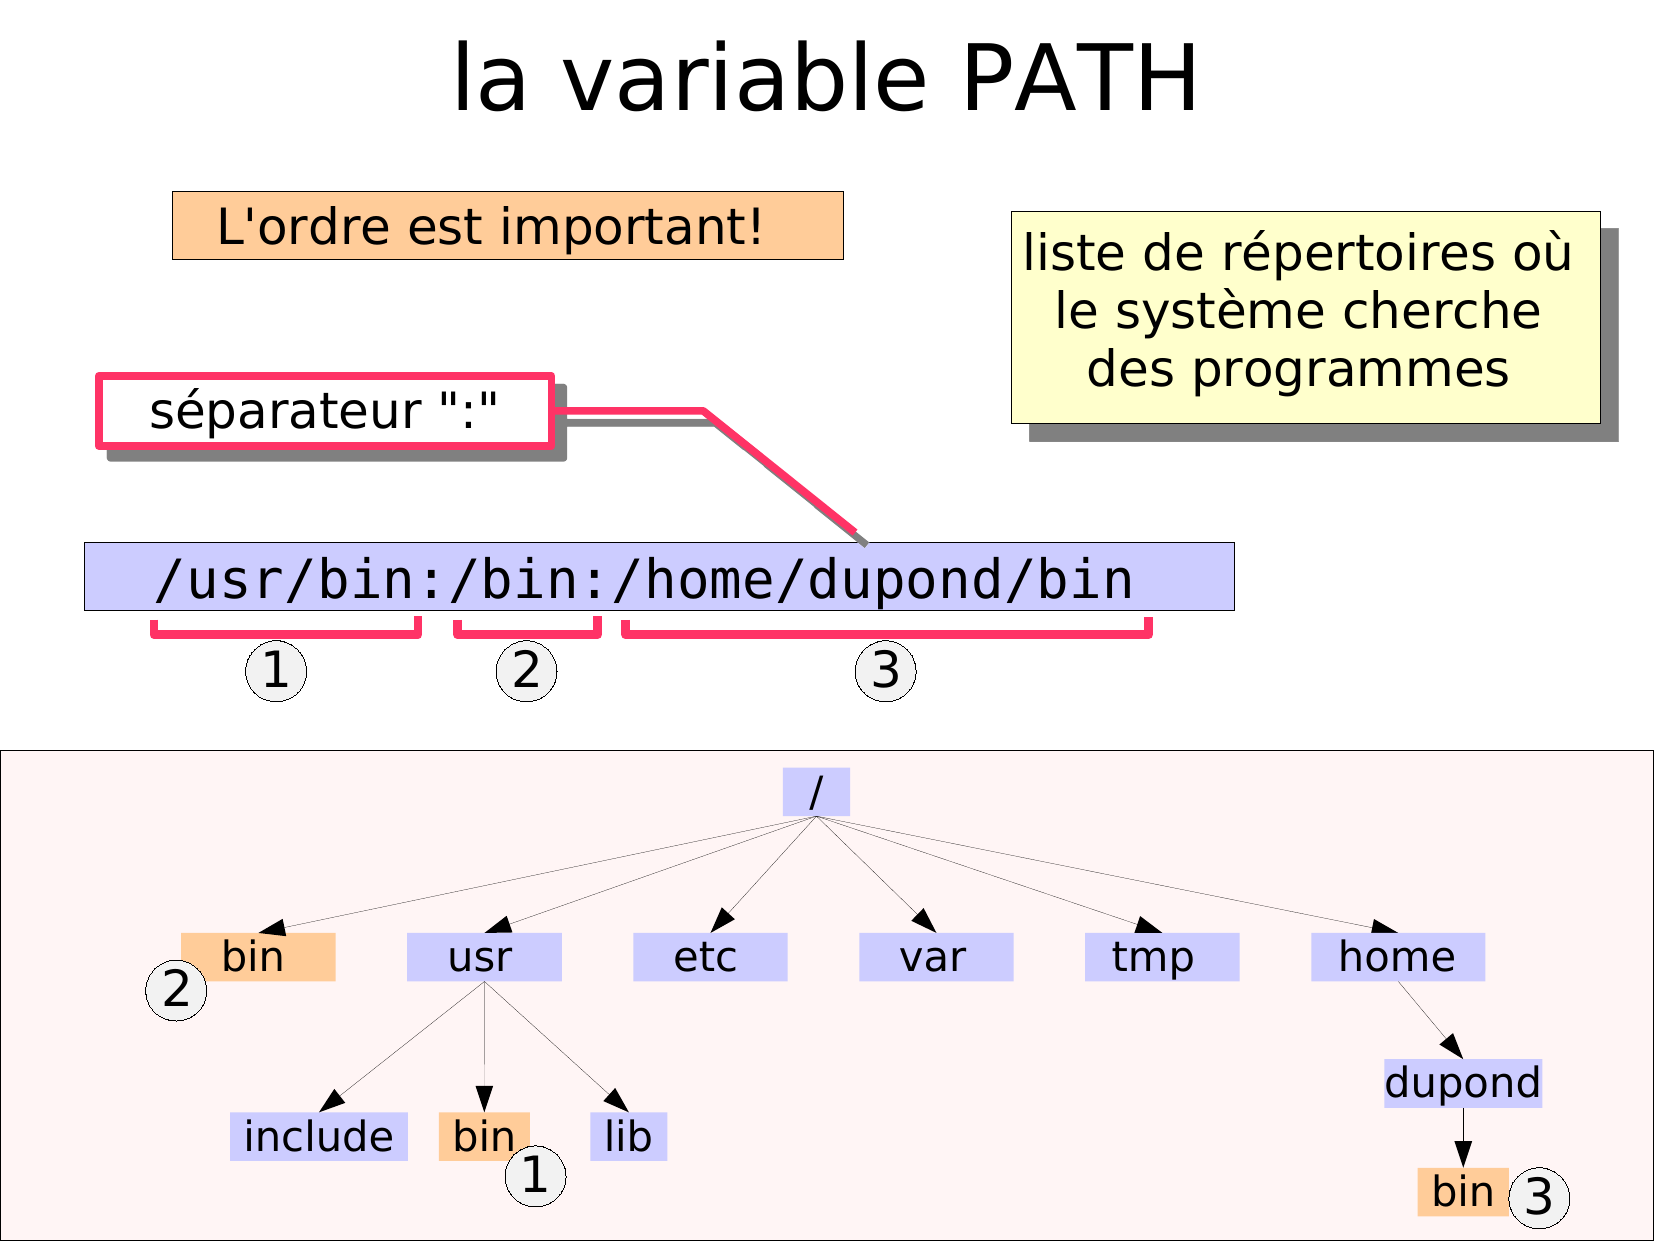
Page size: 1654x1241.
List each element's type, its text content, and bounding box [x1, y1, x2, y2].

text_box séparateur ":" [98, 375, 552, 446]
text_box 3 [1524, 1167, 1556, 1227]
text_box 3 [870, 640, 903, 700]
text_box bin [181, 932, 336, 982]
text_box dupond [1384, 1059, 1543, 1108]
text_box 2 [161, 960, 194, 1019]
text_box tmp [1085, 932, 1240, 982]
text_box [1011, 211, 1601, 424]
text_box var [859, 932, 1014, 982]
text_box 1 [260, 640, 293, 699]
text_box / [782, 767, 851, 817]
text_box [84, 542, 1235, 611]
text_box [544, 646, 558, 697]
text_box include [230, 1112, 408, 1161]
title la variable PATH [136, 17, 1518, 140]
text_box usr [407, 932, 562, 982]
text_box bin [1417, 1167, 1509, 1217]
text_box 1 [519, 1145, 552, 1205]
text_box etc [633, 932, 788, 982]
text_box /usr/bin:/bin:/home/dupond/bin [153, 548, 1137, 617]
text_box [245, 645, 260, 698]
text_box L'ordre est important! [216, 197, 768, 266]
text_box liste de répertoires où le système cherche des programmes [1022, 223, 1587, 399]
text_box [903, 646, 917, 697]
text_box [172, 191, 844, 260]
text_box [0, 750, 1654, 1241]
text_box bin [438, 1112, 530, 1161]
text_box [293, 645, 307, 697]
text_box [855, 645, 870, 698]
text_box lib [590, 1112, 668, 1161]
text_box home [1311, 932, 1486, 982]
text_box 2 [511, 640, 544, 700]
text_box [496, 644, 511, 698]
